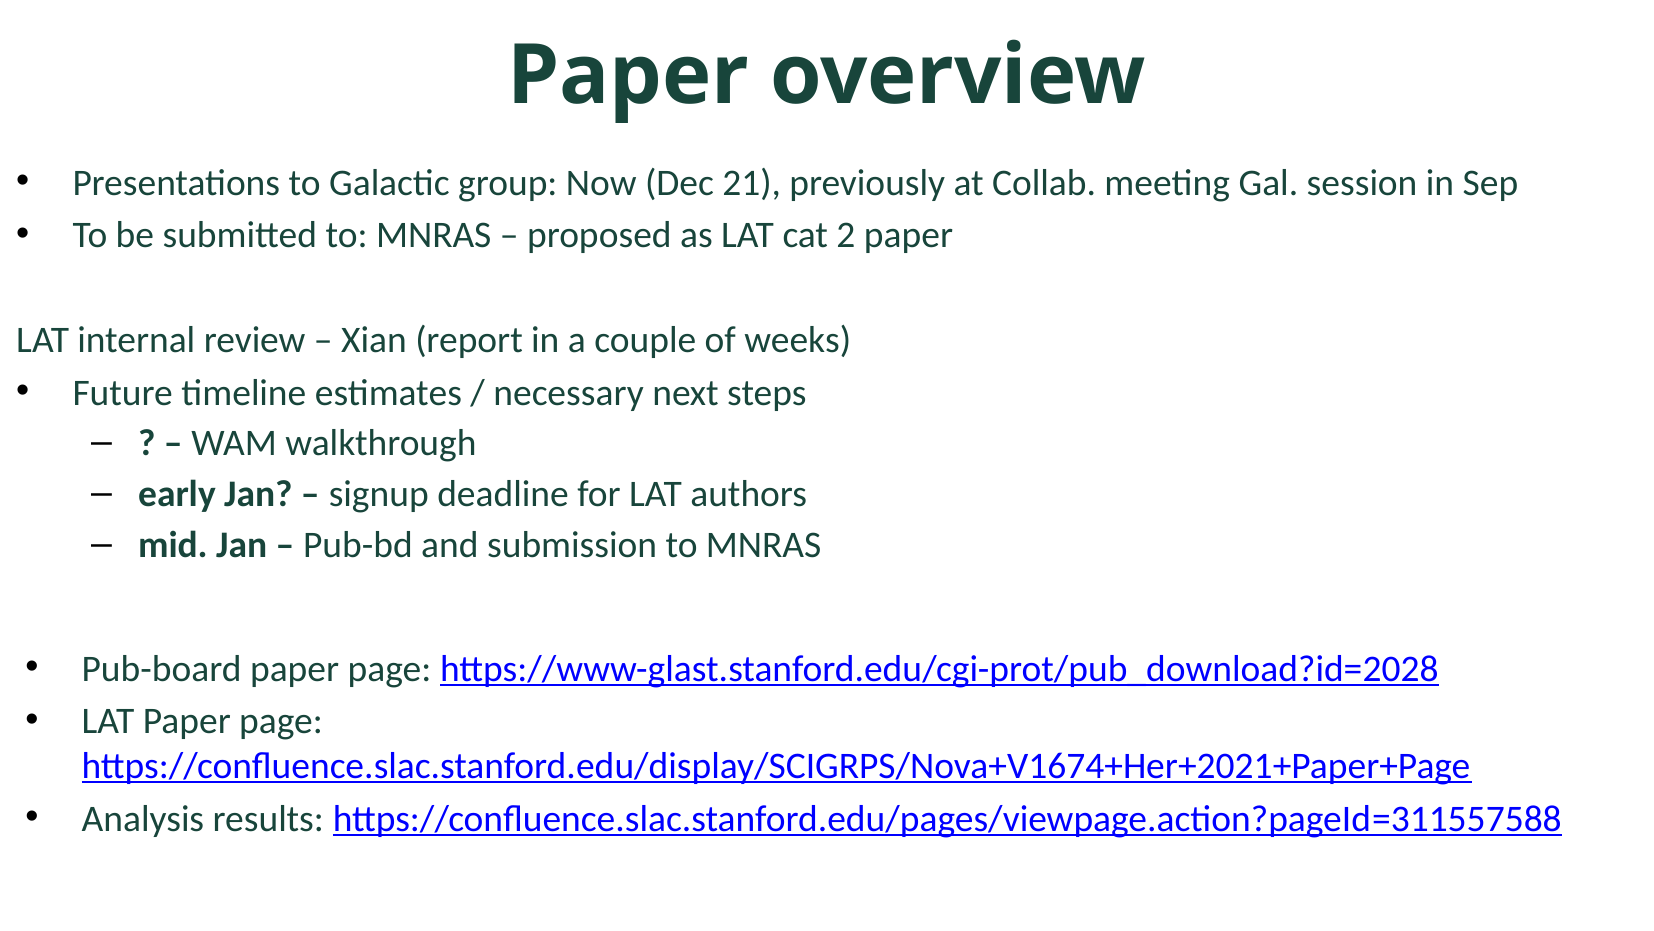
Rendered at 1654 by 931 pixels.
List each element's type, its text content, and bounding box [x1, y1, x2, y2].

text_box Pub-board paper page: https://www-glast.stanford.edu/cgi-prot/pub_download?id=2028 LAT Paper page: https://confluence.slac.stanford.edu/display/SCIGRPS/Nova+V1674+Her+2021+Paper+Page Analysis results: https://confluence.slac.stanford.edu/pages/viewpage.action?pageId=311557588 [10, 636, 1643, 897]
list Presentations to Galactic group: Now (Dec 21), previously at Collab. meeting Gal. session in Sep To be submitted to: MNRAS – proposed as LAT cat 2 paper LAT internal review – Xian (report in a couple of weeks) Future timeline estimates / necessary next steps ? – WAM walkthrough early Jan? – signup deadline for LAT authors mid. Jan – Pub-bd and submission to MNRAS [1, 150, 1634, 440]
title Paper overview [0, 25, 1654, 116]
